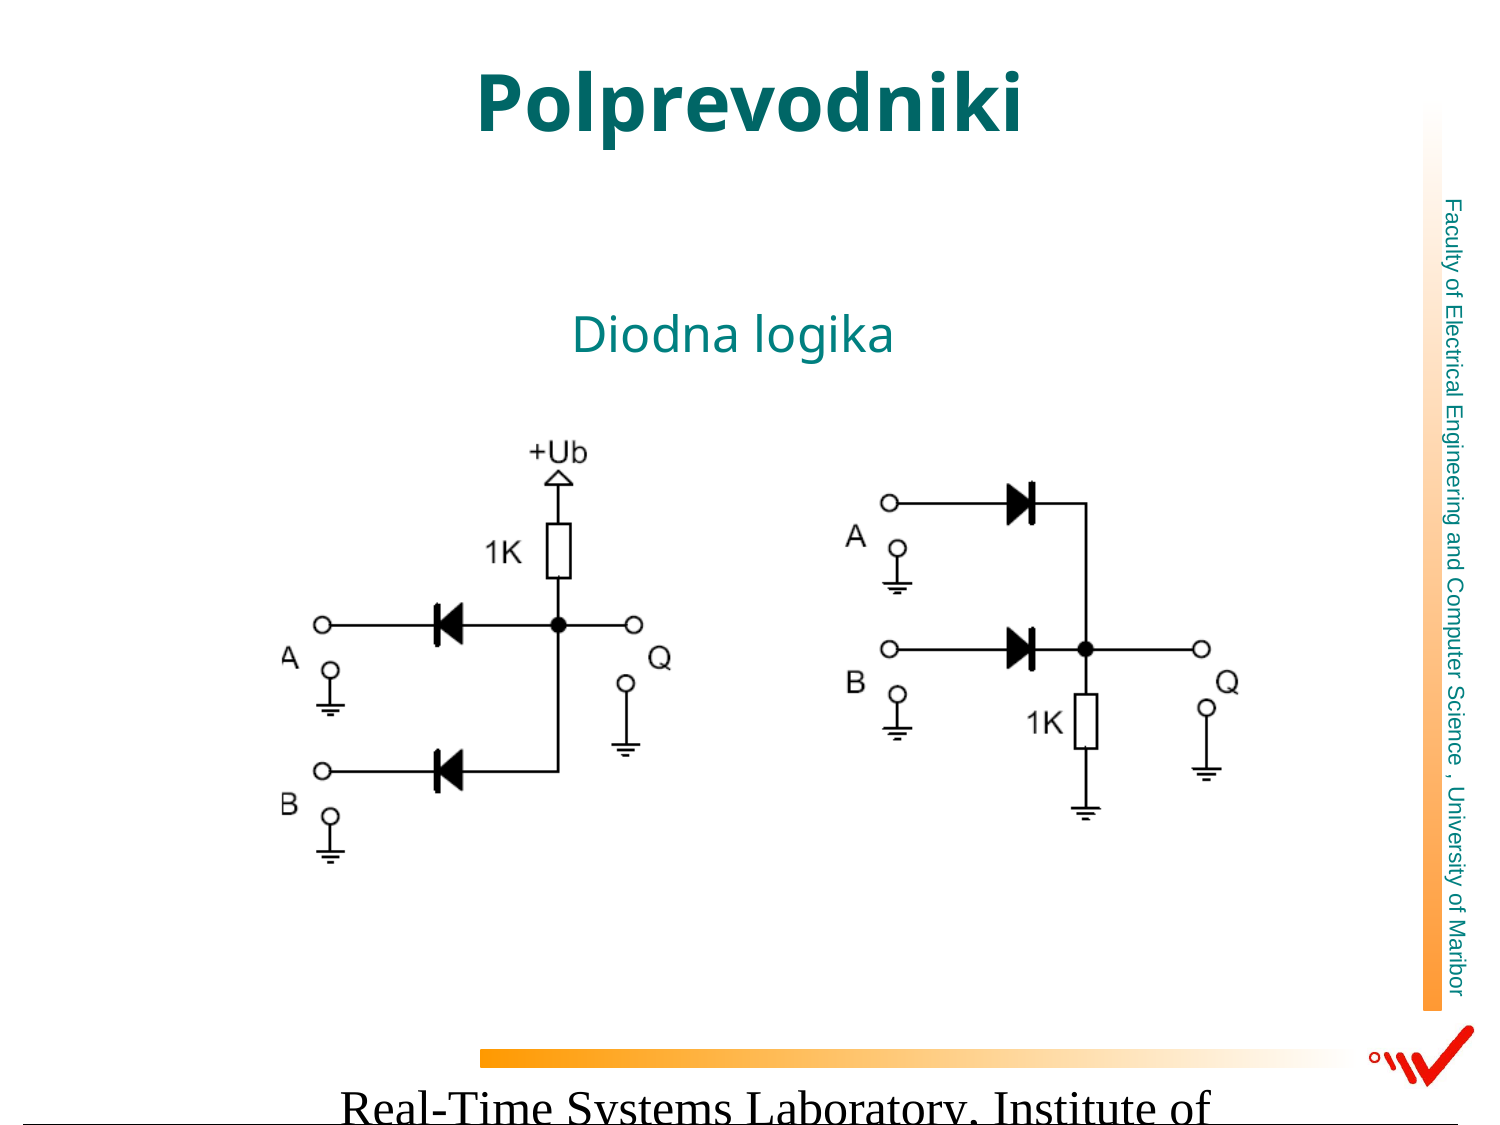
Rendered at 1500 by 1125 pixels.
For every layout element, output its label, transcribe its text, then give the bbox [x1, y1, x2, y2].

picture [833, 478, 1243, 832]
title Polprevodniki [75, 45, 1426, 233]
text_box Diodna logika [556, 294, 911, 371]
picture [274, 432, 679, 871]
